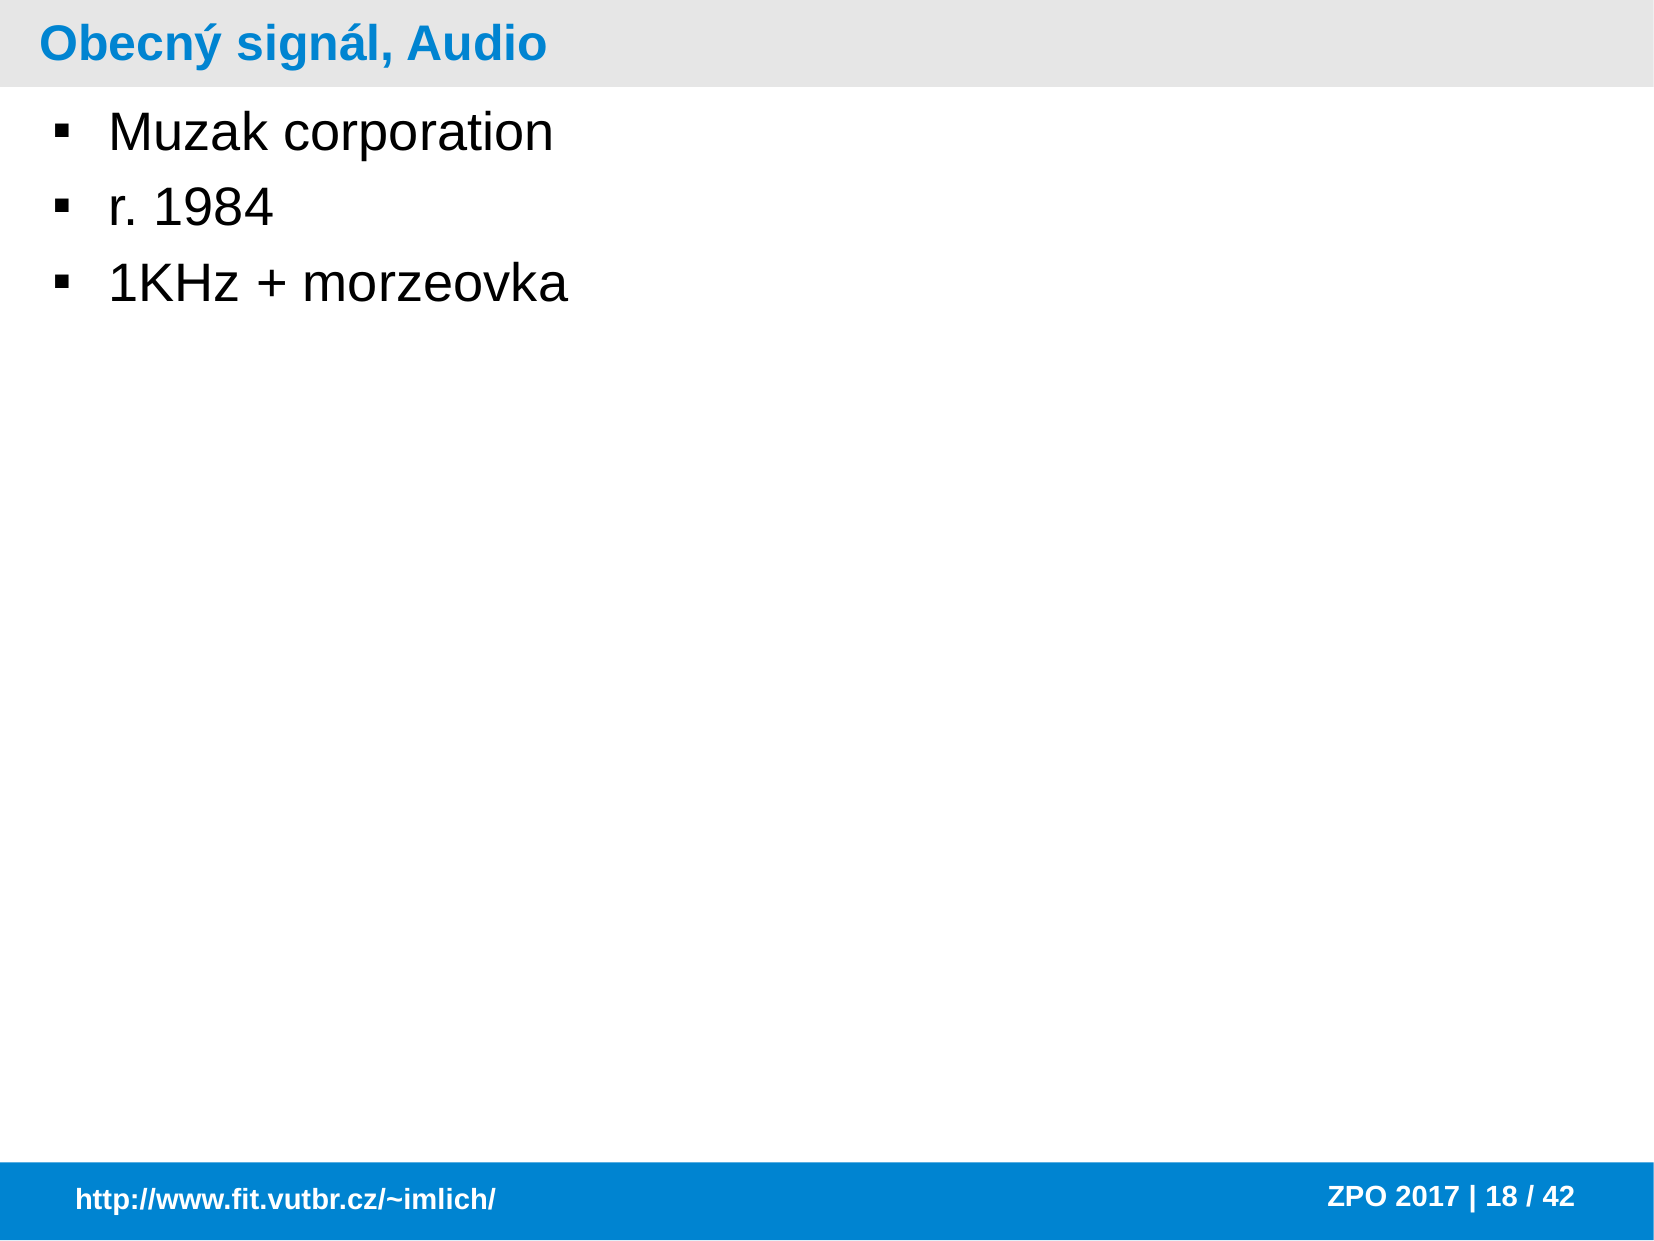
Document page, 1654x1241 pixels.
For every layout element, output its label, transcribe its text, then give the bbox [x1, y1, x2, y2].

list Muzak corporation r. 1984 1KHz + morzeovka [37, 101, 1613, 1126]
title Obecný signál, Audio [39, 5, 1615, 81]
